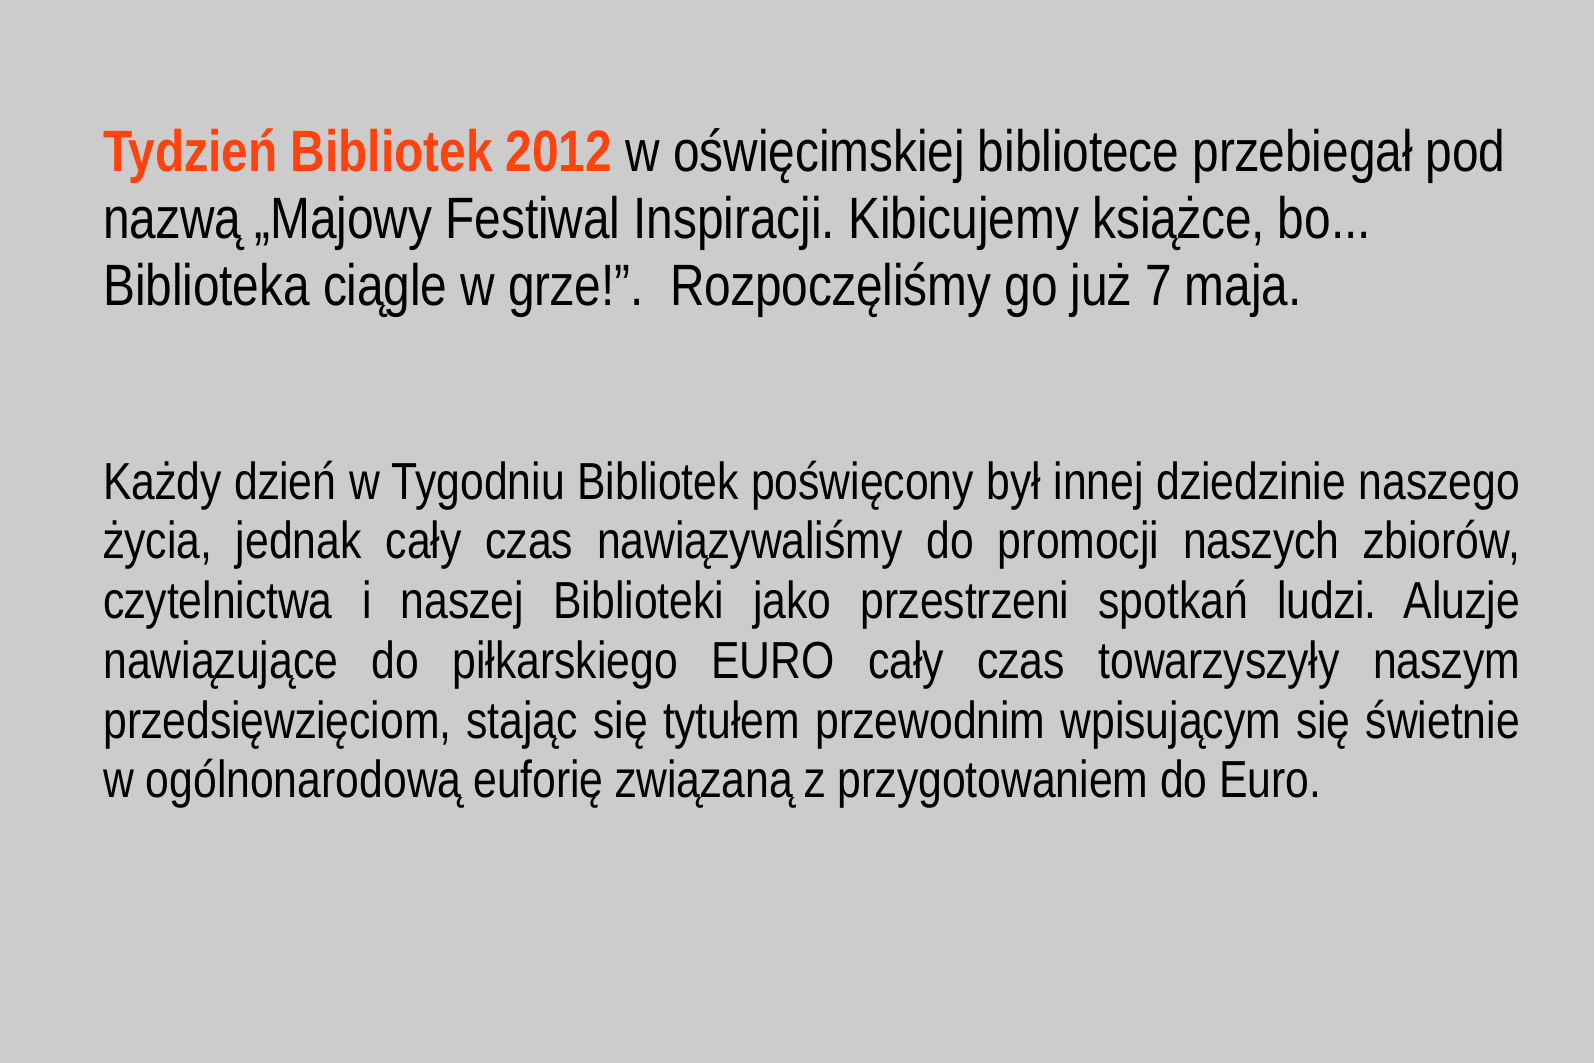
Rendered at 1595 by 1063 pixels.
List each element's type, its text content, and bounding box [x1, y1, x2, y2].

text_box Tydzień Bibliotek 2012 w oświęcimskiej bibliotece przebiegał pod nazwą „Majowy Festiwal Inspiracji. Kibicujemy książce, bo... Biblioteka ciągle w grze!”. Rozpoczęliśmy go już 7 maja. [88, 109, 1536, 324]
text_box Każdy dzień w Tygodniu Bibliotek poświęcony był innej dziedzinie naszego życia, jednak cały czas nawiązywaliśmy do promocji naszych zbiorów, czytelnictwa i naszej Biblioteki jako przestrzeni spotkań ludzi. Aluzje nawiązujące do piłkarskiego EURO cały czas towarzyszyły naszym przedsięwzięciom, stając się tytułem przewodnim wpisującym się świetnie w ogólnonarodową euforię związaną z przygotowaniem do Euro. [88, 442, 1536, 827]
